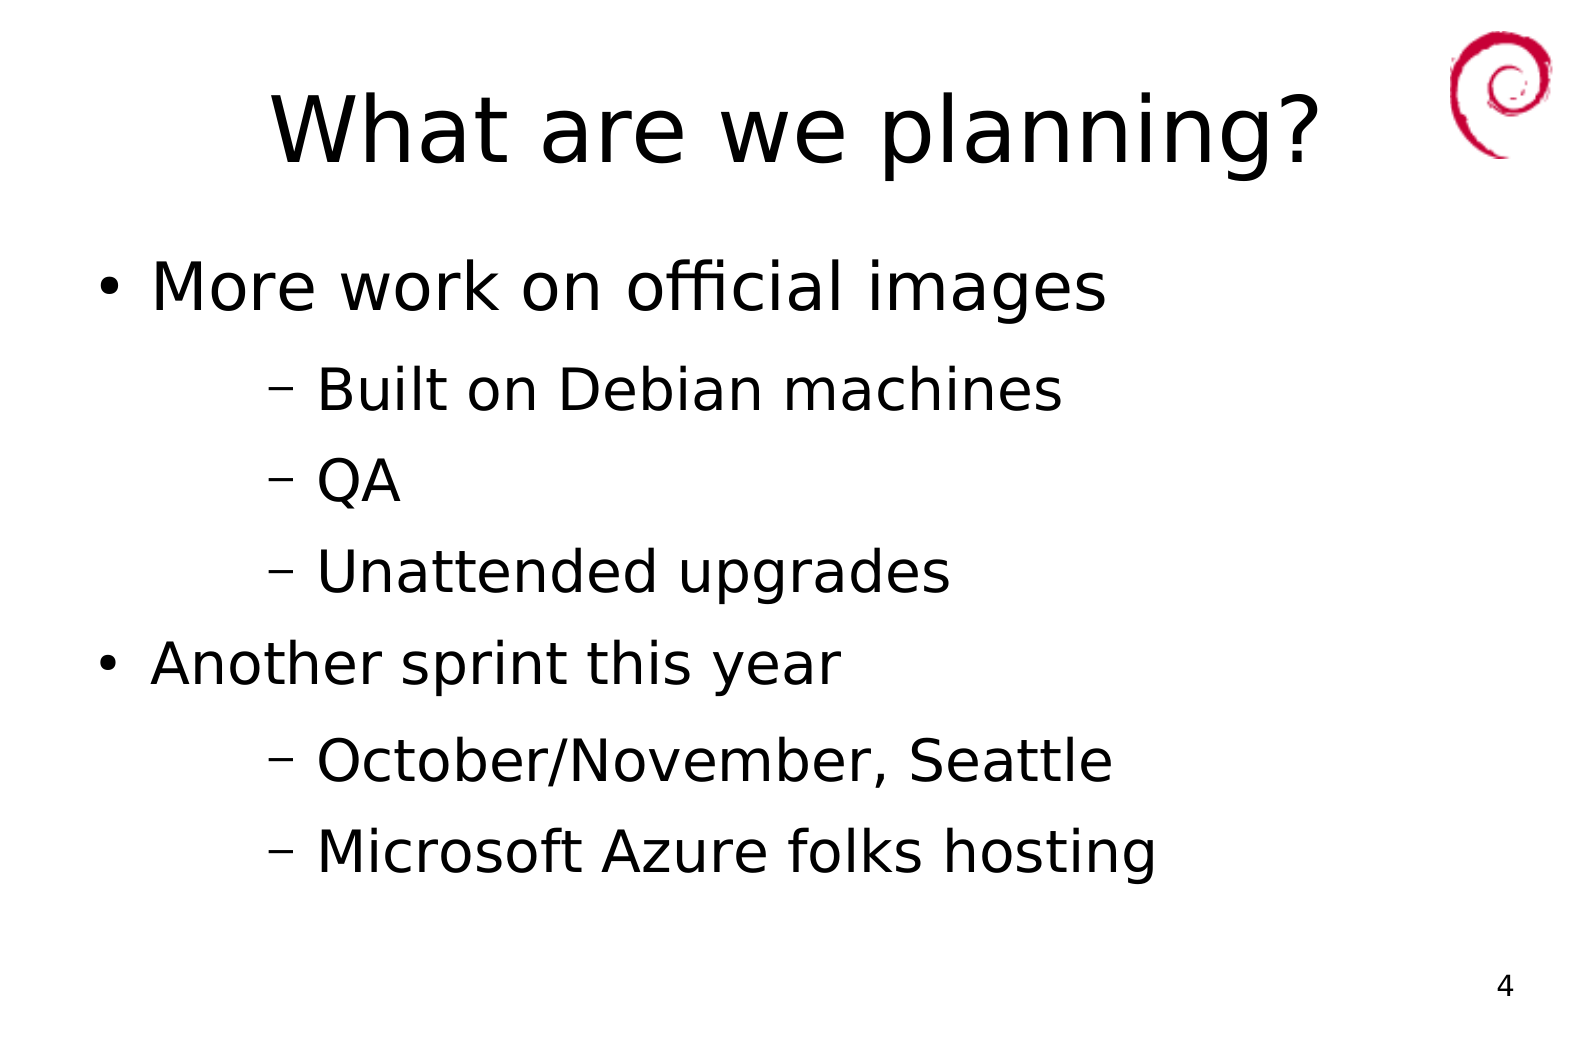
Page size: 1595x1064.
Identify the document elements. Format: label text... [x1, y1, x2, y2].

list More work on official images Built on Debian machines QA Unattended upgrades Another sprint this year October/November, Seattle Microsoft Azure folks hosting [79, 248, 1515, 951]
picture [1450, 31, 1555, 159]
title What are we planning? [79, 42, 1515, 220]
